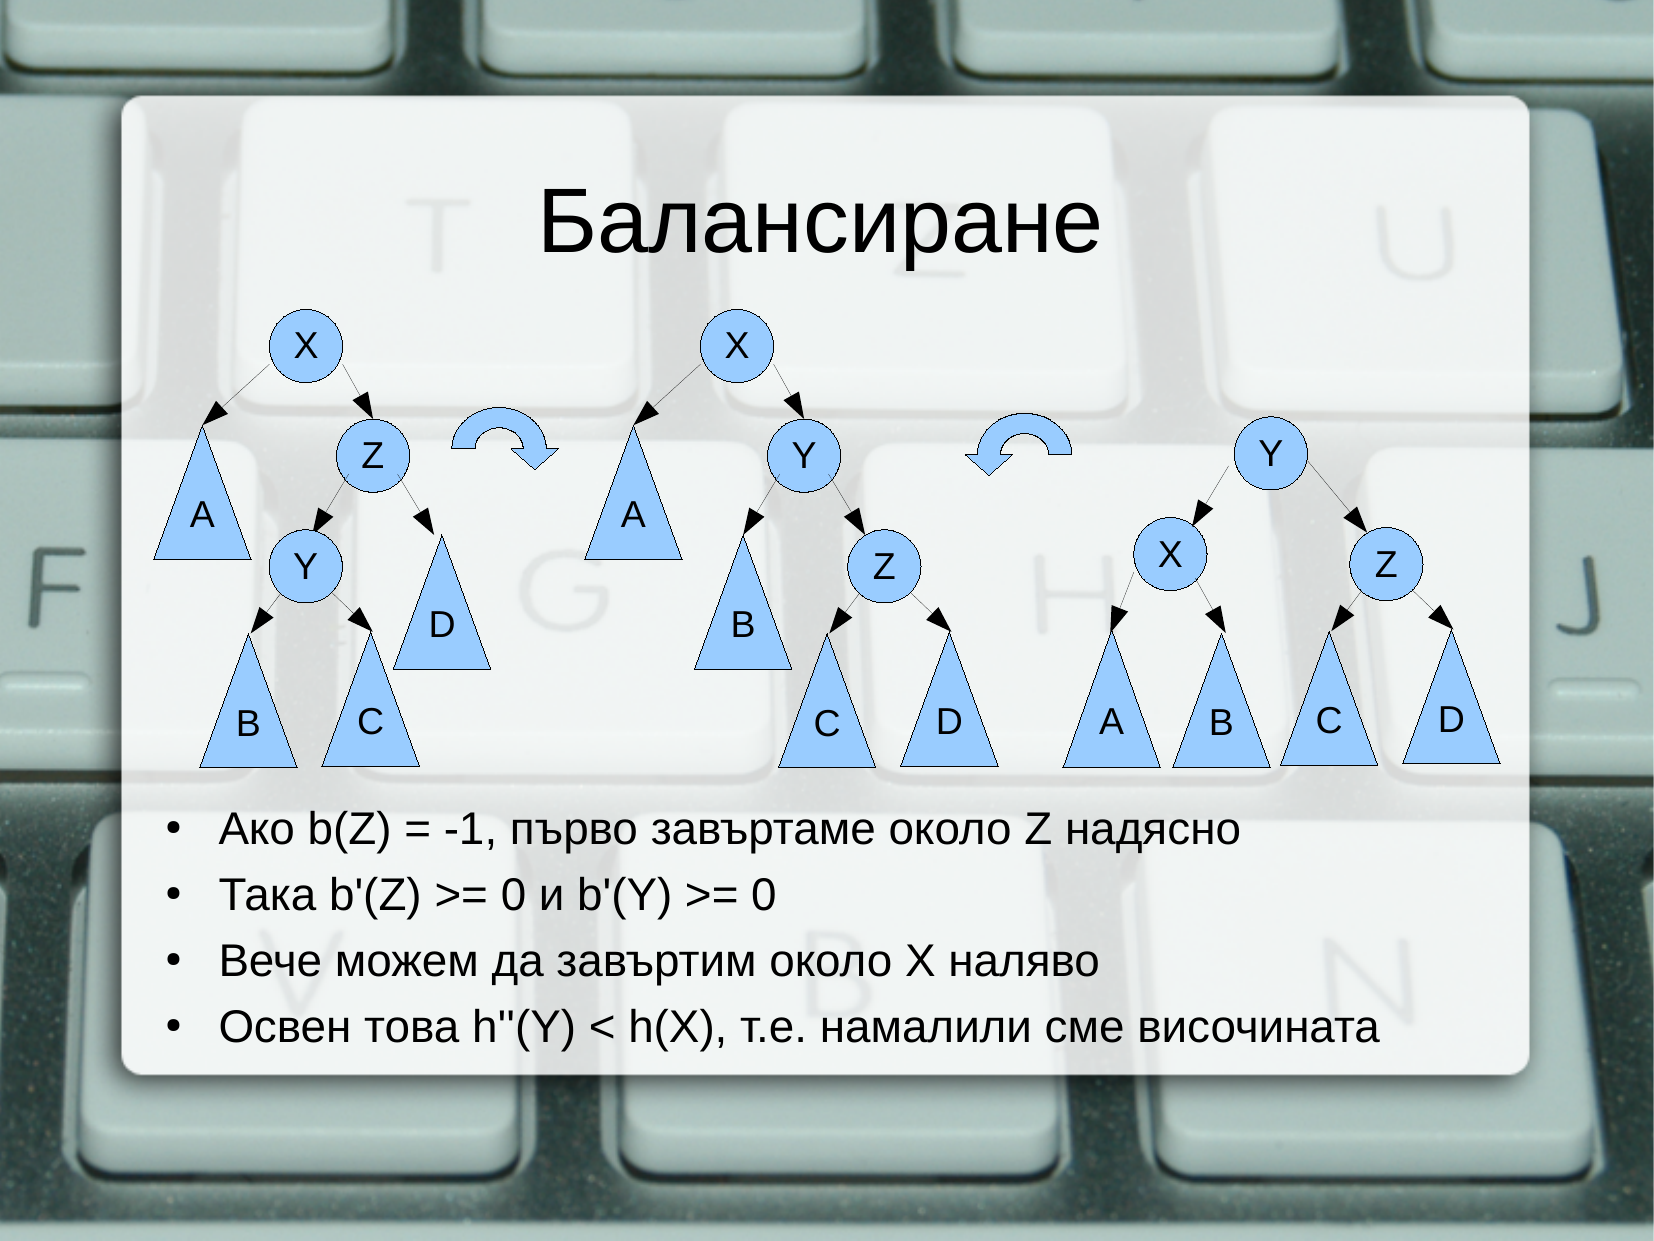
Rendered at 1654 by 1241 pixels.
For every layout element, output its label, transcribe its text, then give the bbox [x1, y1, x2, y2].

text_box D [1402, 629, 1501, 764]
text_box Z [1349, 527, 1424, 601]
text_box C [778, 633, 876, 768]
text_box Z [847, 529, 922, 603]
text_box B [199, 633, 298, 768]
text_box A [584, 426, 683, 560]
text_box D [393, 534, 491, 670]
text_box C [1280, 631, 1378, 766]
text_box B [694, 535, 792, 670]
text_box D [900, 632, 999, 767]
text_box Z [336, 419, 410, 493]
text_box X [700, 309, 774, 383]
text_box B [1172, 633, 1271, 768]
text_box Y [767, 419, 841, 493]
text_box Y [1234, 416, 1308, 490]
text_box A [1062, 631, 1161, 768]
text_box [451, 407, 559, 470]
text_box [965, 413, 1072, 476]
title Балансиране [135, 117, 1506, 325]
text_box X [1133, 517, 1208, 591]
list Ако b(Z) = -1, първо завъртаме около Z надясно Така b'(Z) >= 0 и b'(Y) >= 0 Вече можем да завъртим около X наляво Освен това h''(Y) < h(X), т.е. намалили сме височината [147, 803, 1506, 1074]
picture [0, 0, 1654, 1241]
text_box Y [269, 529, 343, 603]
text_box C [321, 632, 420, 767]
text_box X [269, 309, 343, 383]
text_box A [153, 426, 252, 560]
